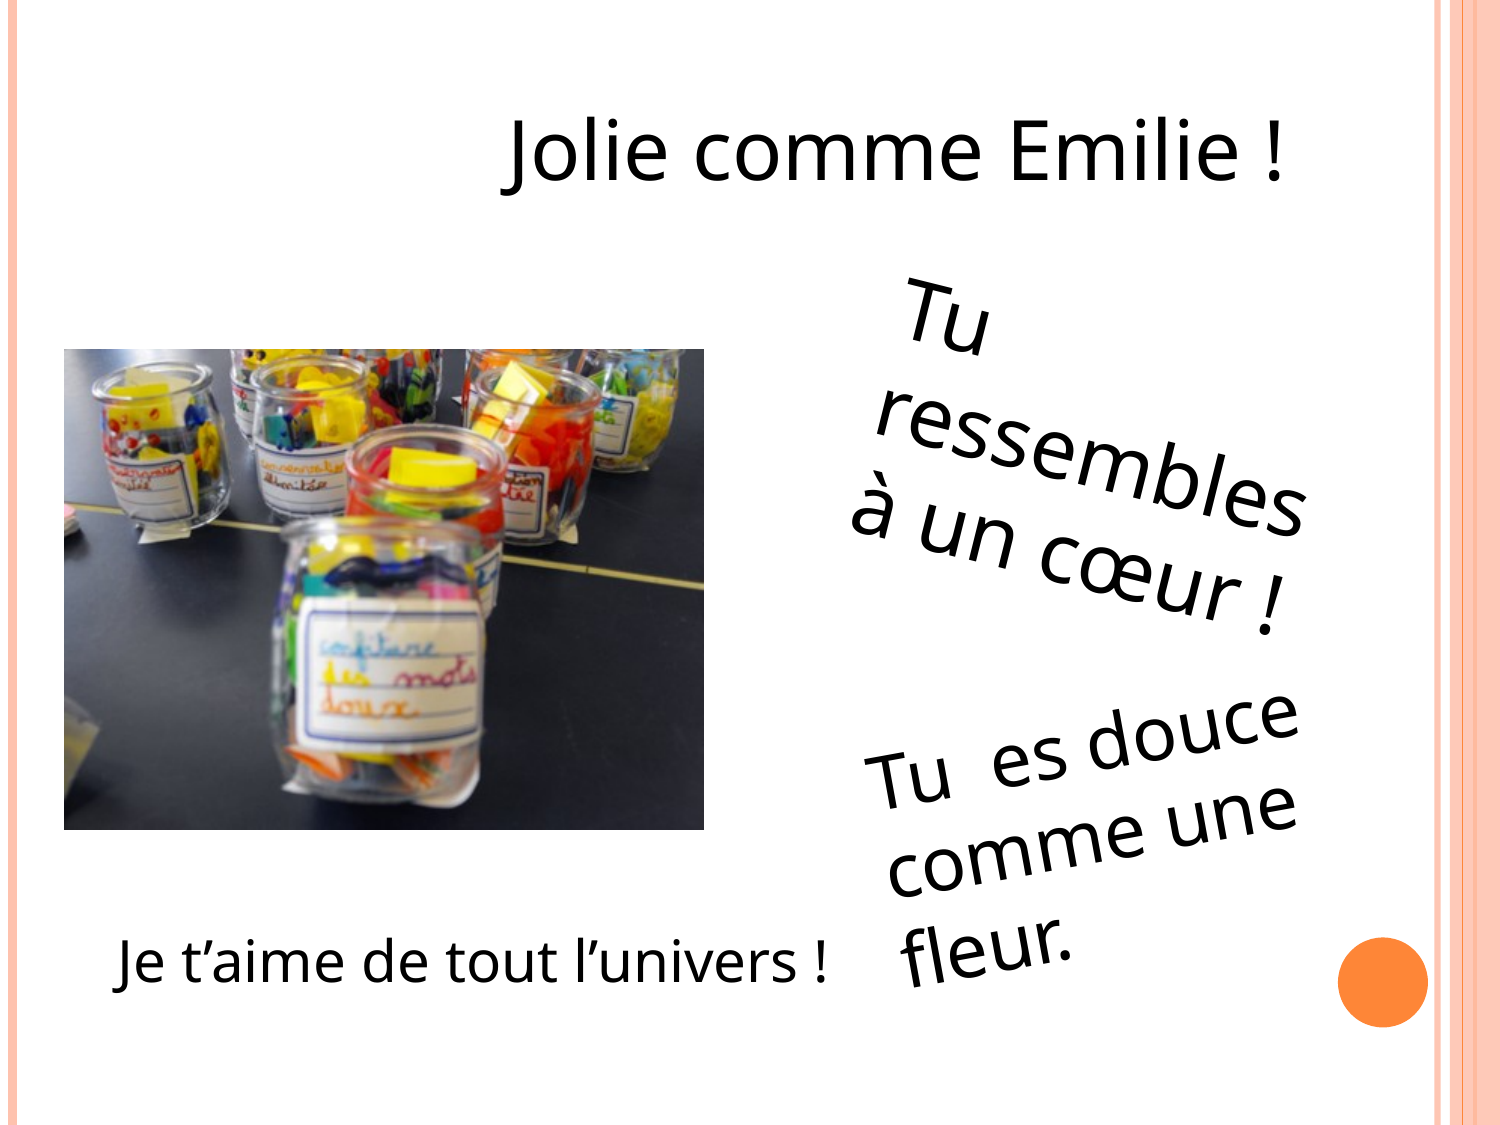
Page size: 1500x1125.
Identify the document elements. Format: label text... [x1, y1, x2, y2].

text_box Jolie comme Emilie ! [492, 90, 1302, 205]
picture [64, 349, 704, 830]
text_box Tu ressembles à un cœur ! [826, 244, 1407, 658]
text_box Tu es douce comme une fleur. [844, 633, 1446, 1014]
text_box Je t’aime de tout l’univers ! [102, 916, 845, 1002]
